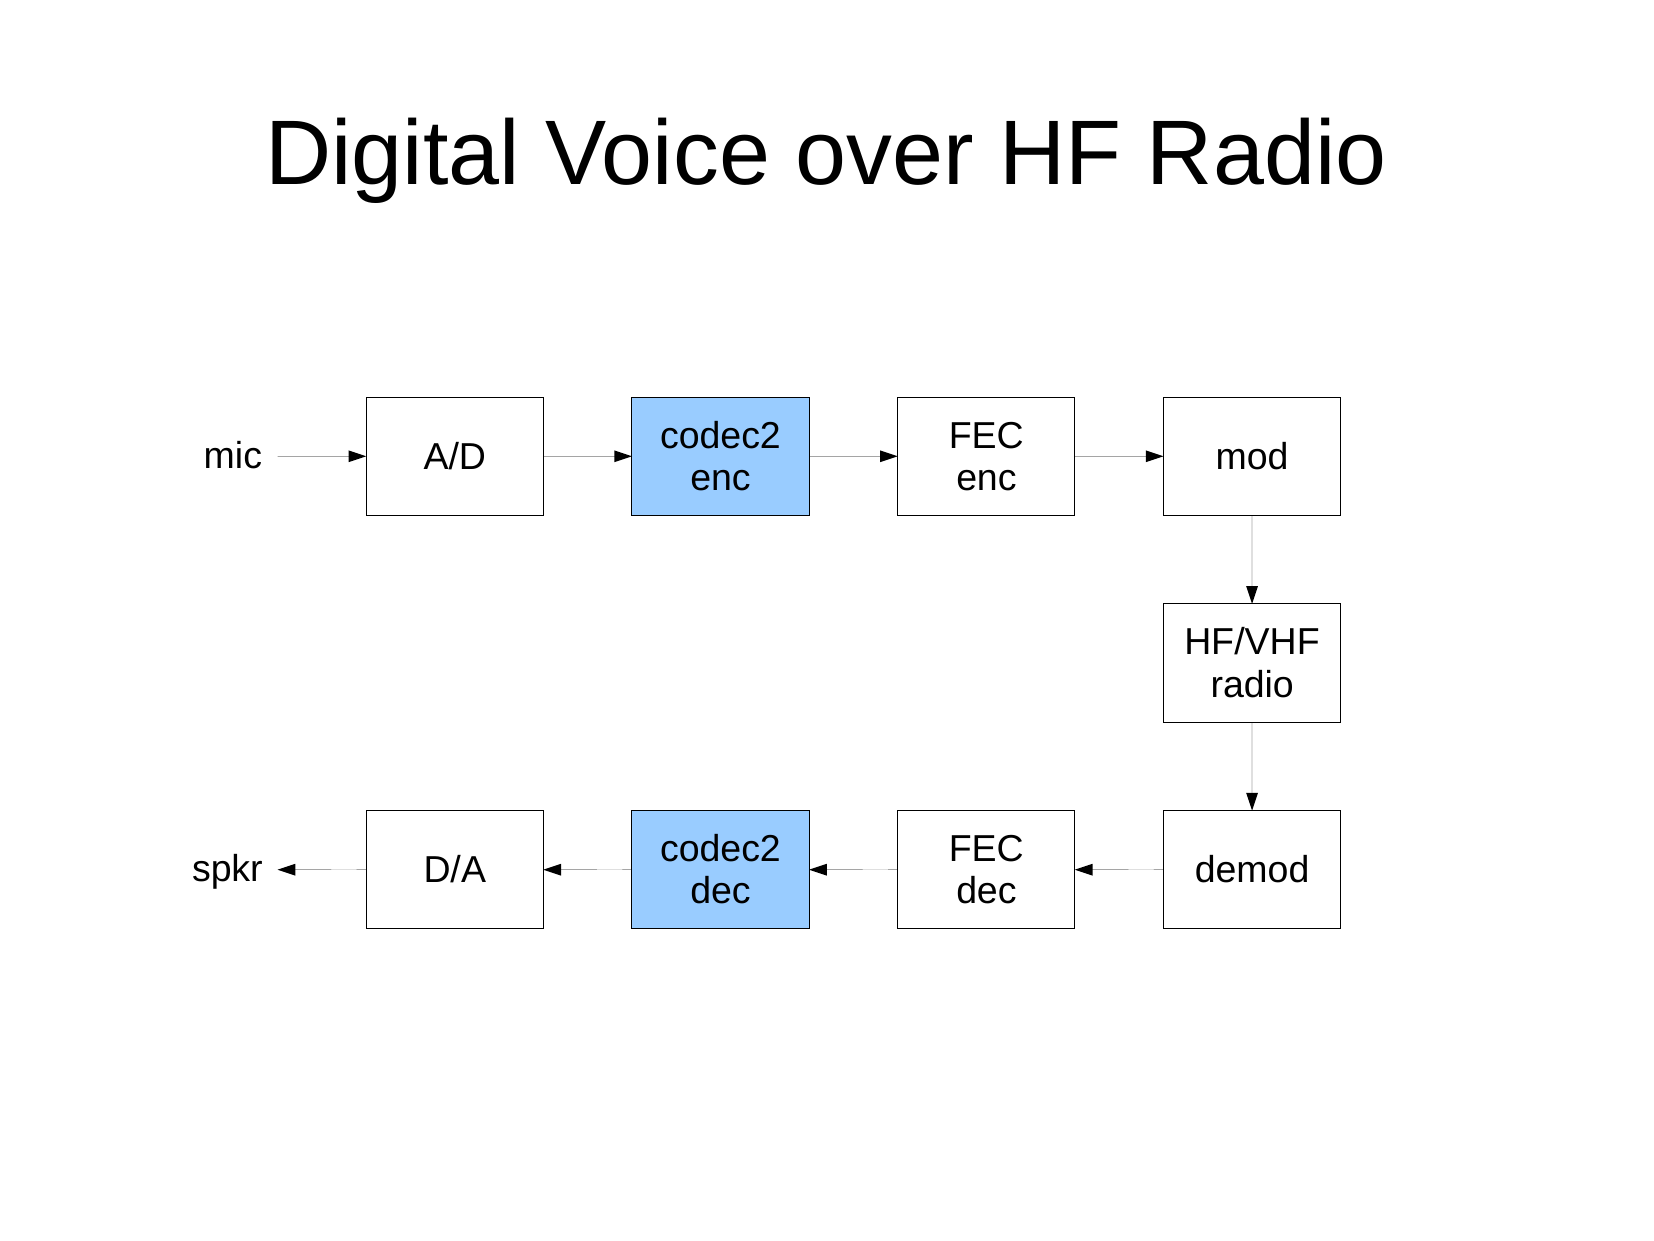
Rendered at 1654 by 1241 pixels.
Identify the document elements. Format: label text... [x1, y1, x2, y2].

text_box HF/VHF radio [1163, 603, 1341, 723]
text_box D/A [366, 810, 544, 929]
text_box demod [1163, 810, 1341, 929]
text_box mod [1163, 397, 1341, 516]
text_box spkr [177, 840, 278, 897]
text_box codec2 dec [631, 810, 810, 929]
text_box FEC dec [897, 810, 1075, 929]
text_box FEC enc [897, 397, 1075, 516]
title Digital Voice over HF Radio [82, 49, 1571, 257]
text_box codec2 enc [631, 397, 810, 516]
text_box A/D [366, 397, 544, 516]
text_box mic [189, 426, 277, 484]
